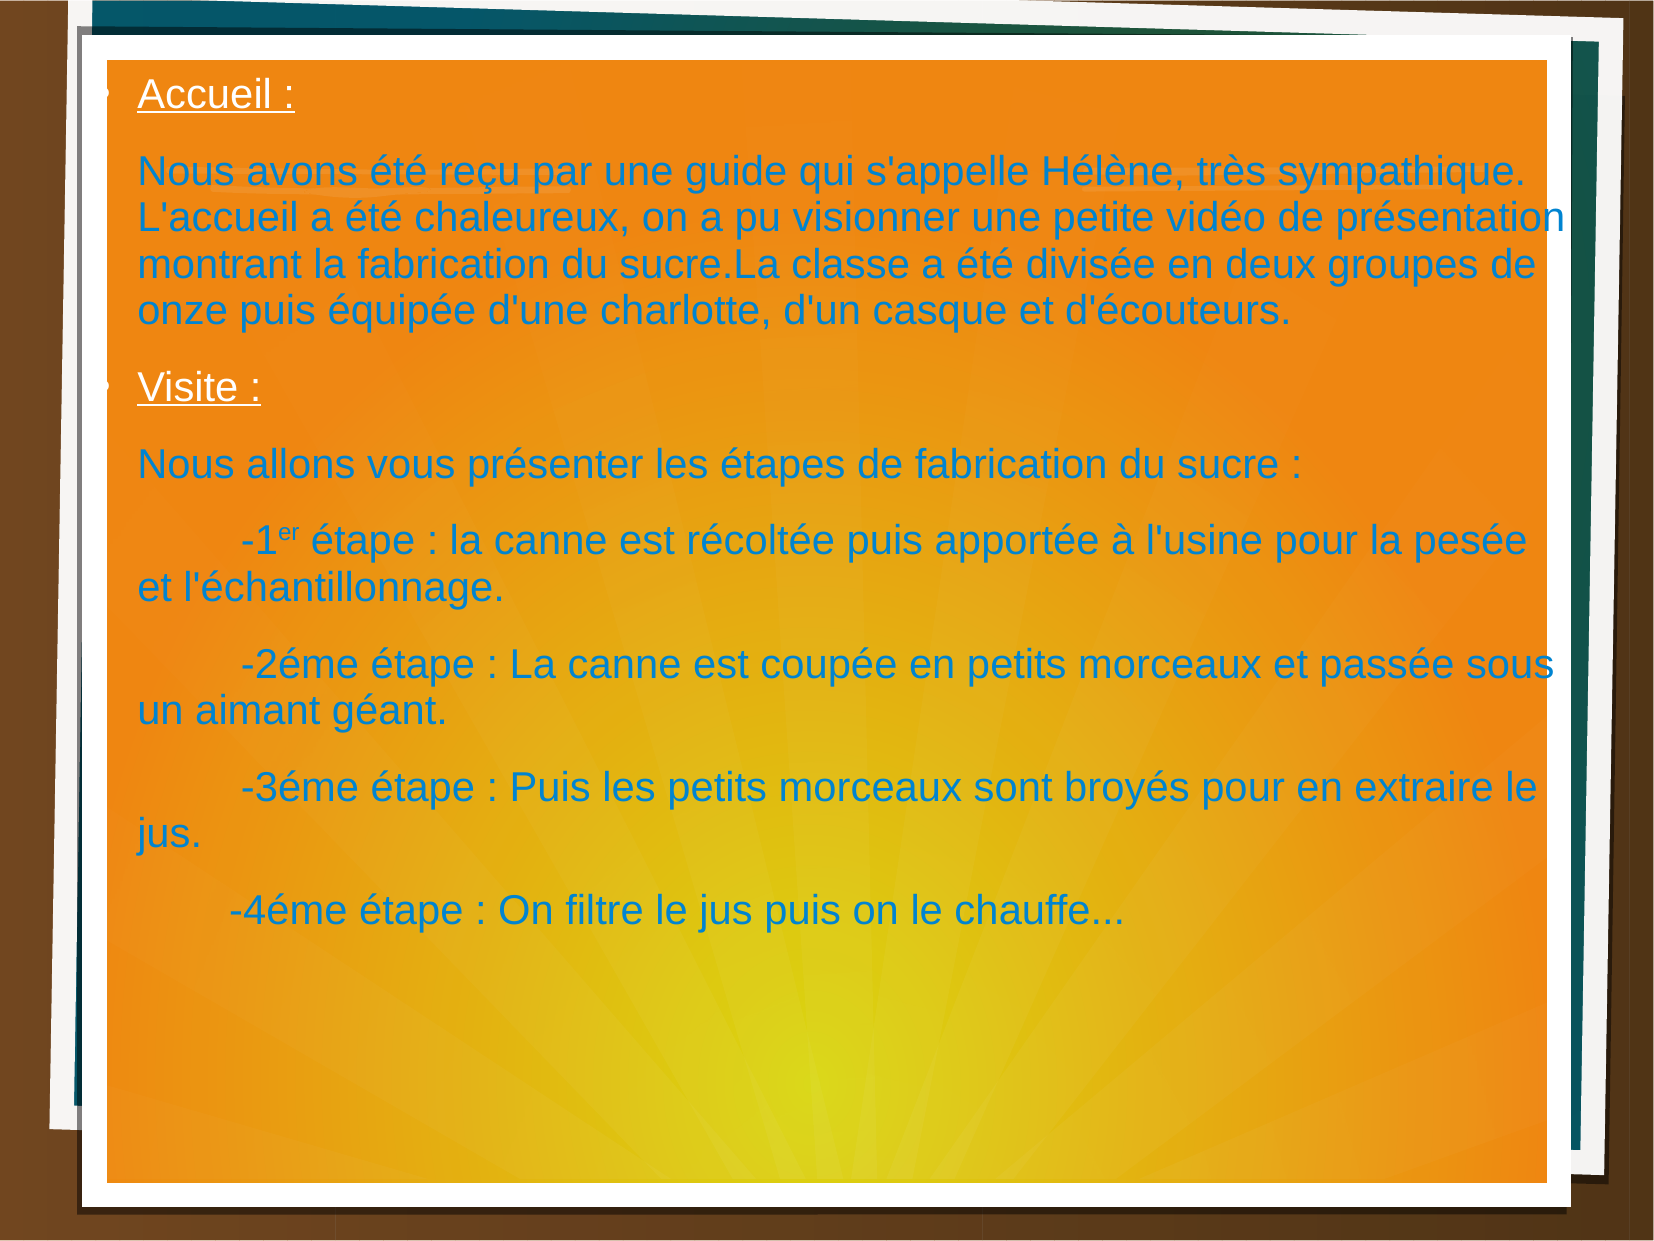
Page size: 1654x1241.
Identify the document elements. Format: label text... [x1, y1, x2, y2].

list Accueil : Nous avons été reçu par une guide qui s'appelle Hélène, très sympathique. L'accueil a été chaleureux, on a pu visionner une petite vidéo de présentation montrant la fabrication du sucre.La classe a été divisée en deux groupes de onze puis équipée d'une charlotte, d'un casque et d'écouteurs. Visite : Nous allons vous présenter les étapes de fabrication du sucre : -1er étape : la canne est récoltée puis apportée à l'usine pour la pesée et l'échantillonnage. -2éme étape : La canne est coupée en petits morceaux et passée sous un aimant géant. -3éme étape : Puis les petits morceaux sont broyés pour en extraire le jus. -4éme étape : On filtre le jus puis on le chauffe... [82, 70, 1571, 1016]
